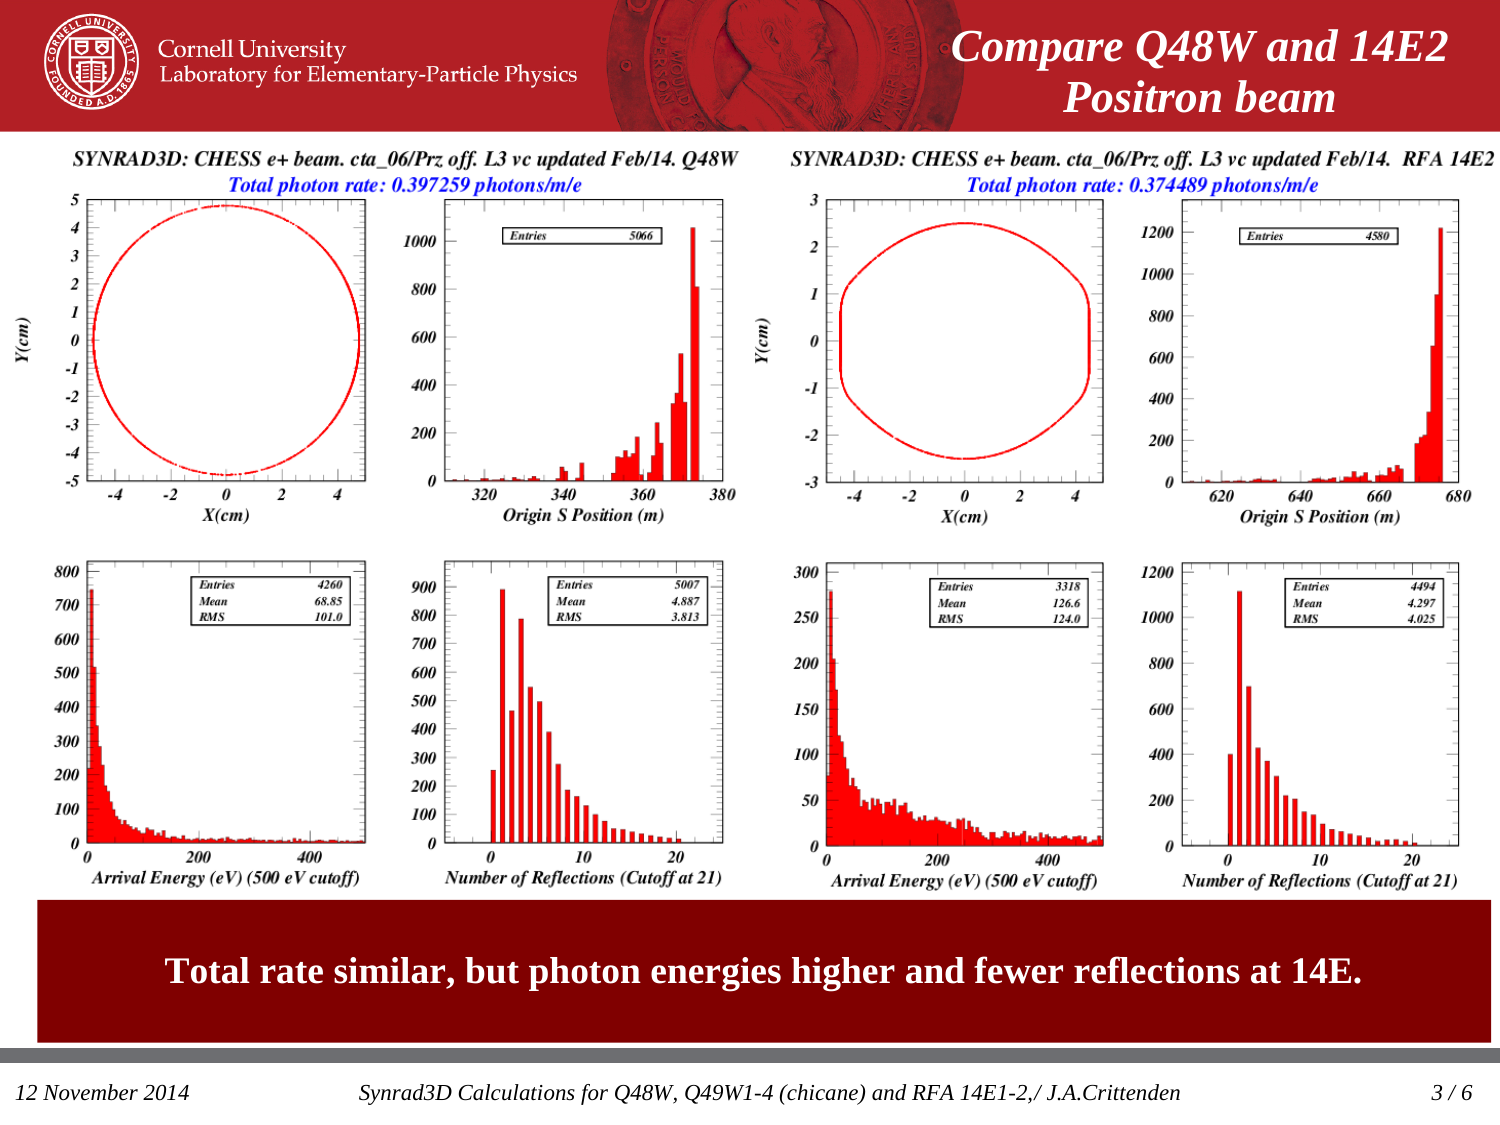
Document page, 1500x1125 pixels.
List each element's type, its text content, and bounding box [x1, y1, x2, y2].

text_box Total rate similar, but photon energies higher and fewer reflections at 14E. [37, 899, 1492, 1043]
picture [0, 149, 1500, 896]
title Compare Q48W and 14E2 Positron beam [900, 7, 1500, 136]
picture [0, 0, 1500, 132]
